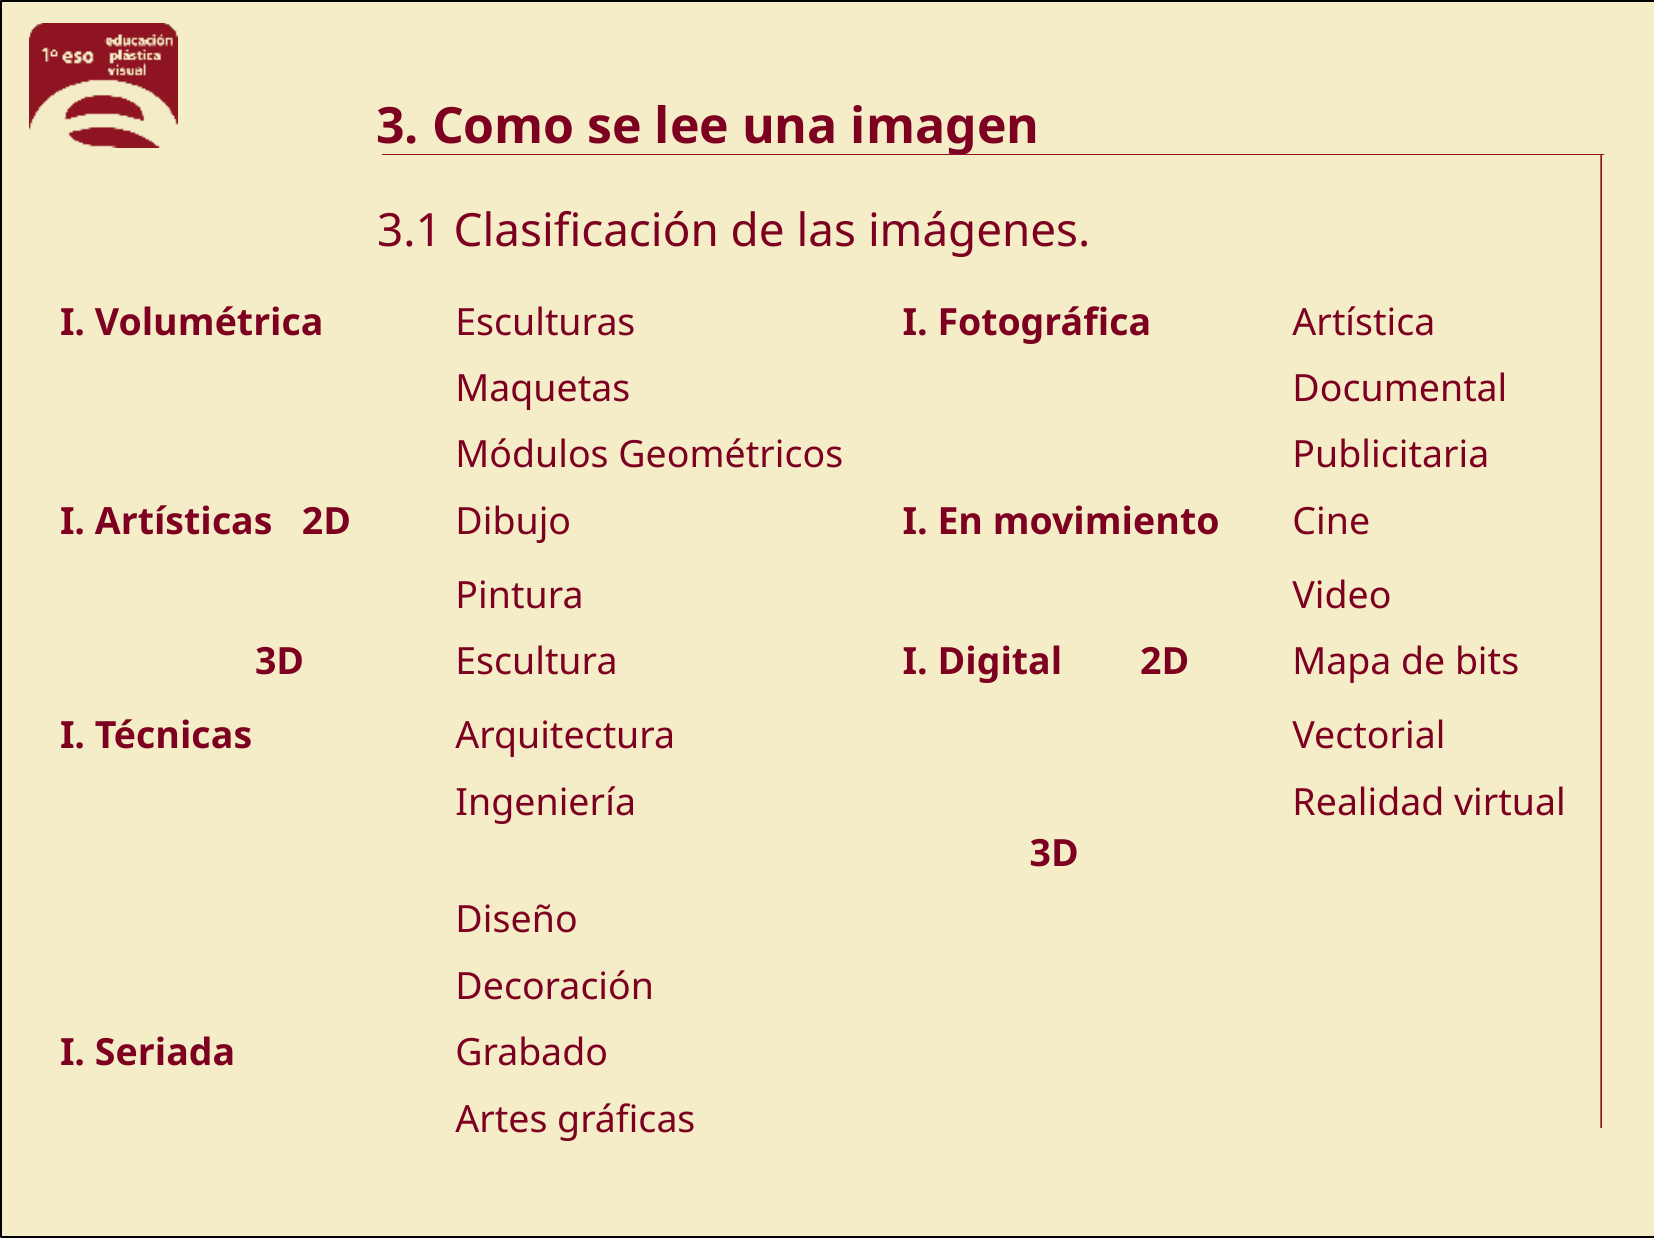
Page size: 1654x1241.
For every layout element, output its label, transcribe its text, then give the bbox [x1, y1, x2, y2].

table_cell Pintura [441, 561, 888, 627]
table_header Esculturas [441, 287, 888, 354]
table_cell Realidad virtual [1278, 768, 1598, 885]
table_header I. Fotográfica [888, 287, 1278, 354]
table_cell Video [1278, 561, 1598, 627]
table_cell [45, 1084, 441, 1151]
table_cell [888, 1084, 1278, 1151]
table_cell Dibujo [441, 487, 888, 561]
table_header Artística [1278, 287, 1598, 354]
picture [0, 0, 1654, 1241]
table_cell Cine [1278, 487, 1598, 561]
table_cell I. En movimiento [888, 487, 1278, 561]
table_cell I. Seriada [45, 1018, 441, 1084]
table_cell I. Digital 2D [888, 627, 1278, 701]
title [76, 29, 1565, 237]
table_cell [45, 420, 441, 487]
table_cell [45, 885, 441, 952]
table_cell Módulos Geométricos [441, 420, 888, 487]
table_cell [888, 561, 1278, 627]
table_cell [45, 354, 441, 420]
table_cell [888, 952, 1278, 1018]
table_cell 3D [888, 768, 1278, 885]
table_cell Maquetas [441, 354, 888, 420]
table_cell [1278, 1084, 1598, 1151]
table_cell Artes gráficas [441, 1084, 888, 1151]
table_cell [888, 885, 1278, 952]
table_cell [888, 1018, 1278, 1084]
table_cell Vectorial [1278, 701, 1598, 768]
table_cell Mapa de bits [1278, 627, 1598, 701]
table_cell [45, 561, 441, 627]
table_cell [888, 701, 1278, 768]
table_cell 3D [45, 627, 441, 701]
table_cell I. Técnicas [45, 701, 441, 768]
table_header I. Volumétrica [45, 287, 441, 354]
table_cell [1278, 952, 1598, 1018]
title 3. Como se lee una imagen 3.1 Clasificación de las imágenes. [289, 63, 1589, 254]
table_cell I. Artísticas 2D [45, 487, 441, 561]
table_cell Publicitaria [1278, 420, 1598, 487]
table_cell [45, 952, 441, 1018]
table_cell Documental [1278, 354, 1598, 420]
table_cell Ingeniería [441, 768, 888, 885]
table_cell Escultura [441, 627, 888, 701]
table_cell Arquitectura [441, 701, 888, 768]
table_cell [1278, 1018, 1598, 1084]
table_cell Decoración [441, 952, 888, 1018]
table_cell [888, 420, 1278, 487]
table_cell [1278, 885, 1598, 952]
table_cell Grabado [441, 1018, 888, 1084]
table_cell [45, 768, 441, 885]
table_cell Diseño [441, 885, 888, 952]
table_cell [888, 354, 1278, 420]
